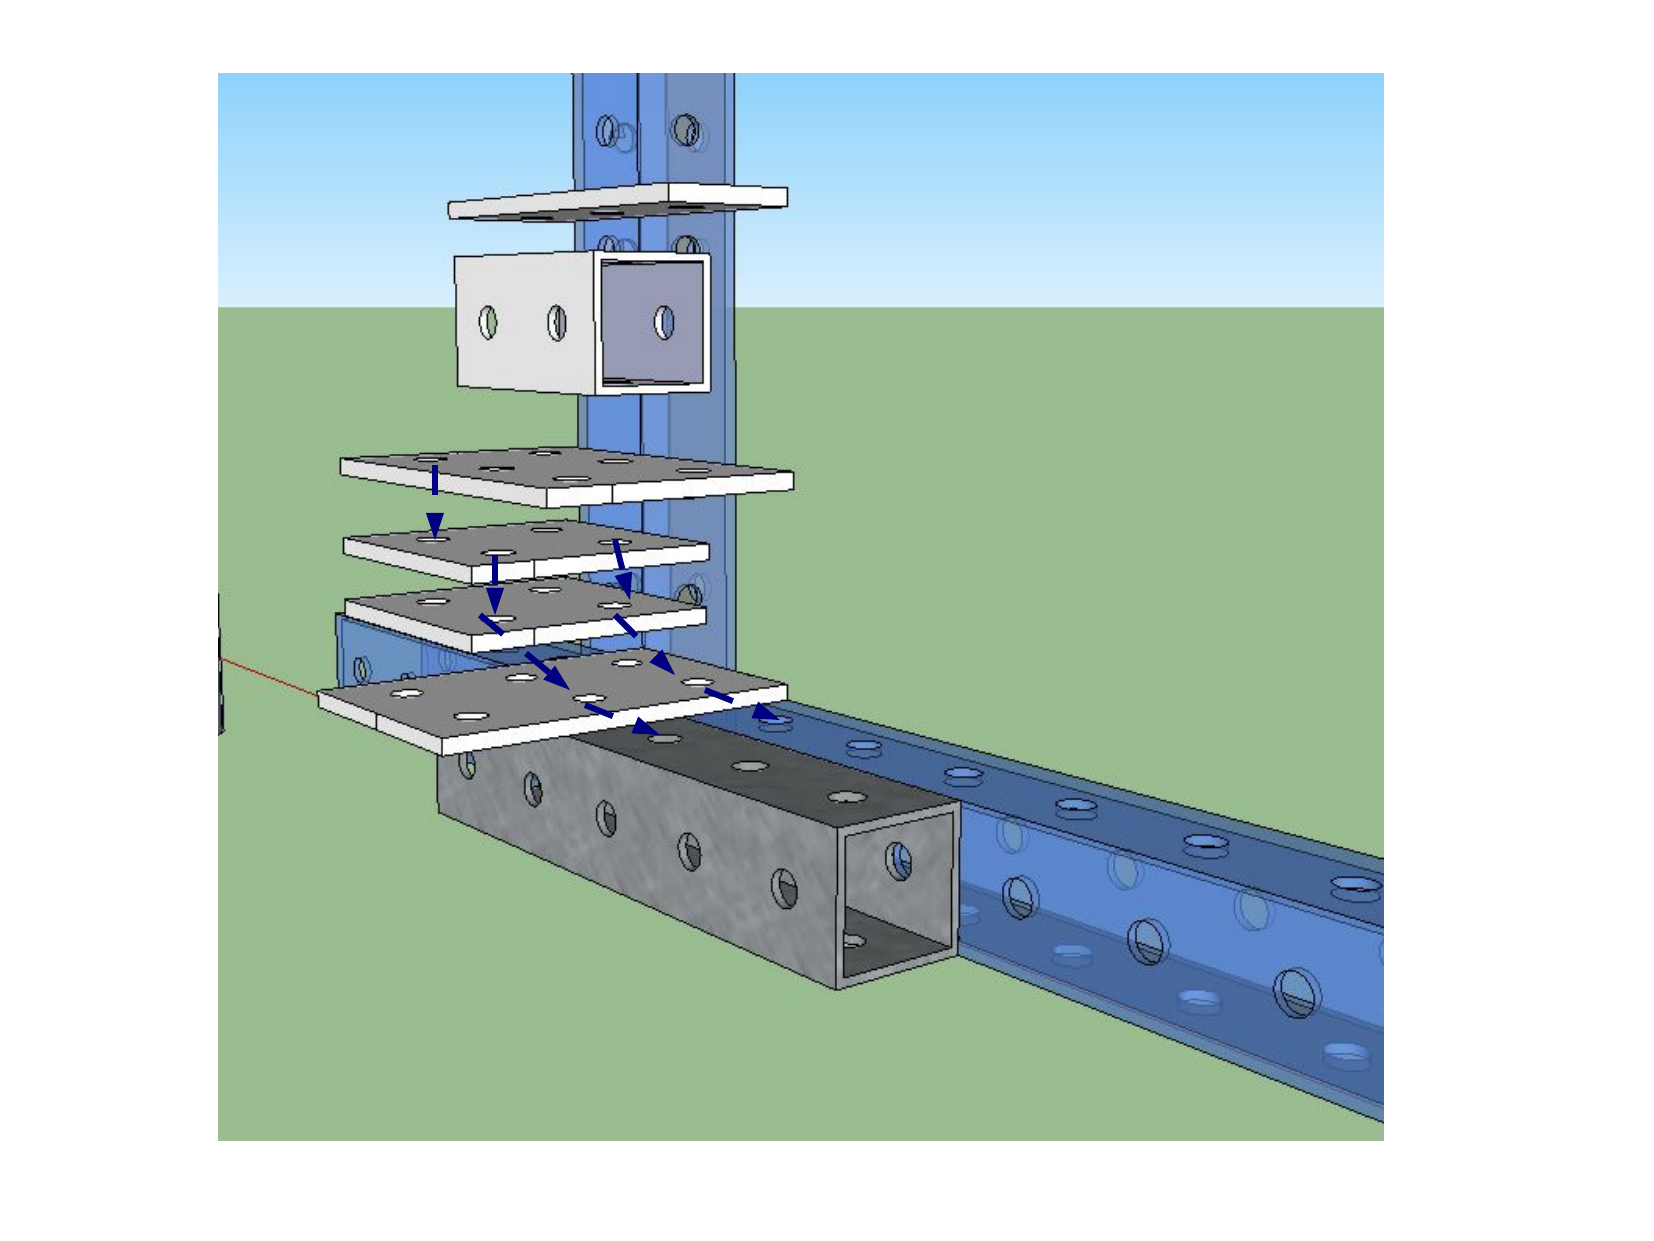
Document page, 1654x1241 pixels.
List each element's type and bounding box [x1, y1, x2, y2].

picture [218, 73, 1384, 1141]
